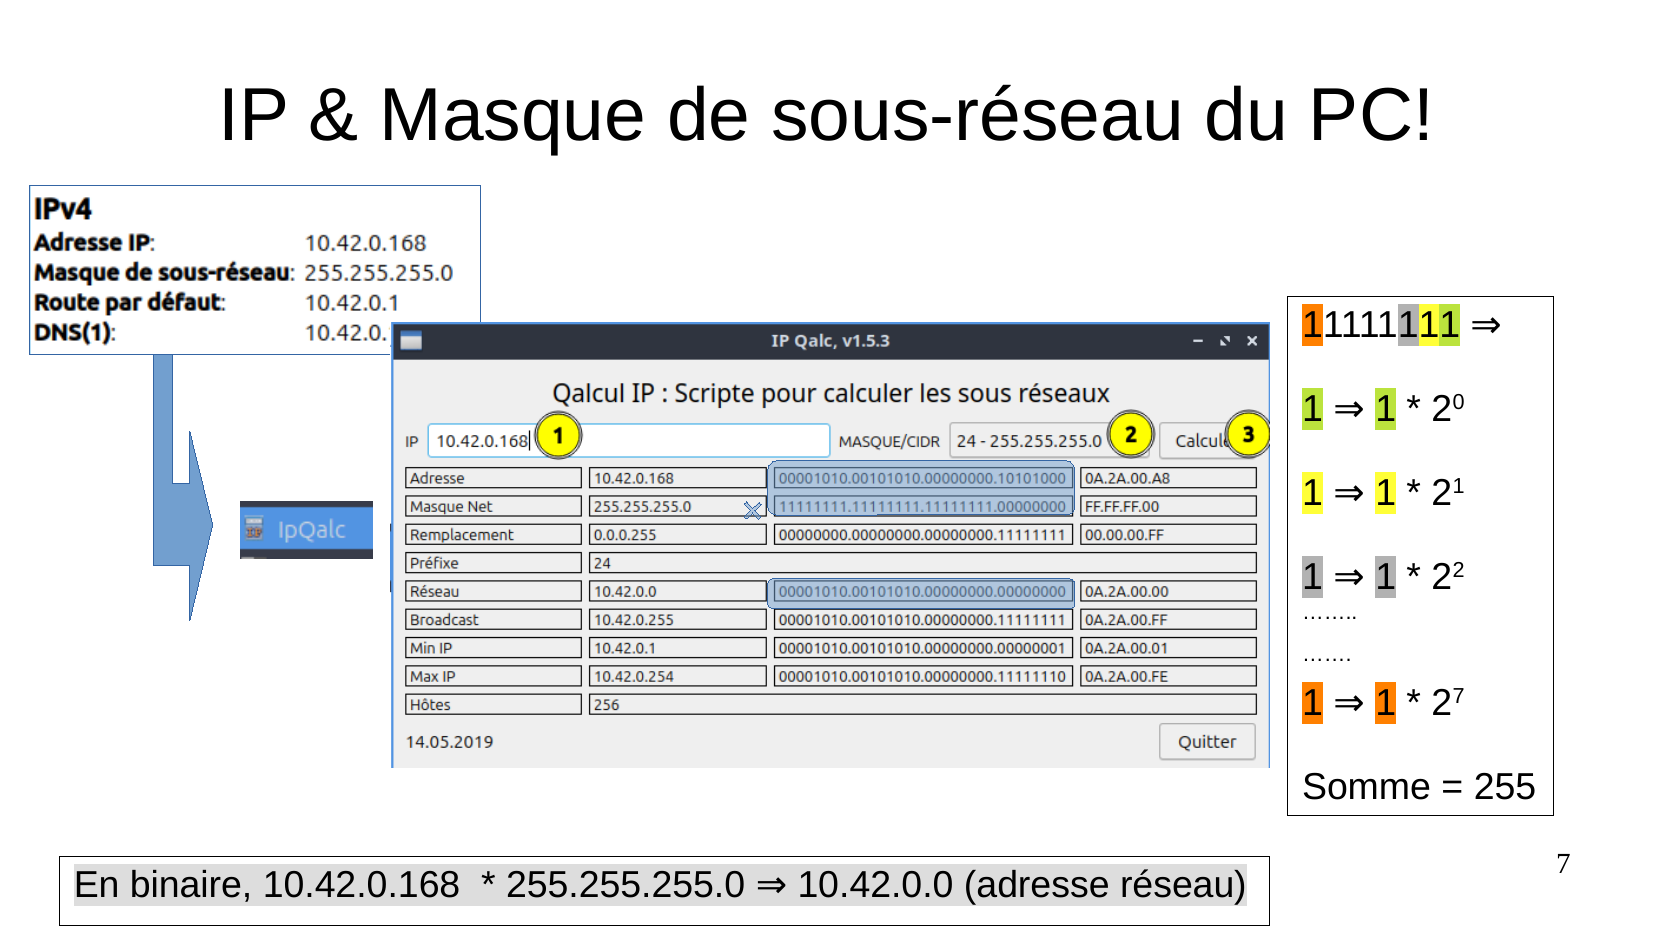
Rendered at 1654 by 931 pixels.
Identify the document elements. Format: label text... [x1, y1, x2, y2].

text_box En binaire, 10.42.0.168 * 255.255.255.0 ⇒ 10.42.0.0 (adresse réseau) [59, 856, 1270, 926]
picture [29, 185, 1270, 768]
title IP & Masque de sous-réseau du PC! [82, 37, 1571, 193]
text_box [767, 460, 1075, 516]
text_box 11111111 ⇒ 1 ⇒ 1 * 20 1 ⇒ 1 * 21 1 ⇒ 1 * 22 …….. ……. 1 ⇒ 1 * 27 Somme = 255 [1287, 296, 1554, 816]
text_box [767, 578, 1075, 609]
text_box [153, 354, 213, 621]
text_box [744, 501, 762, 520]
picture [240, 501, 373, 559]
